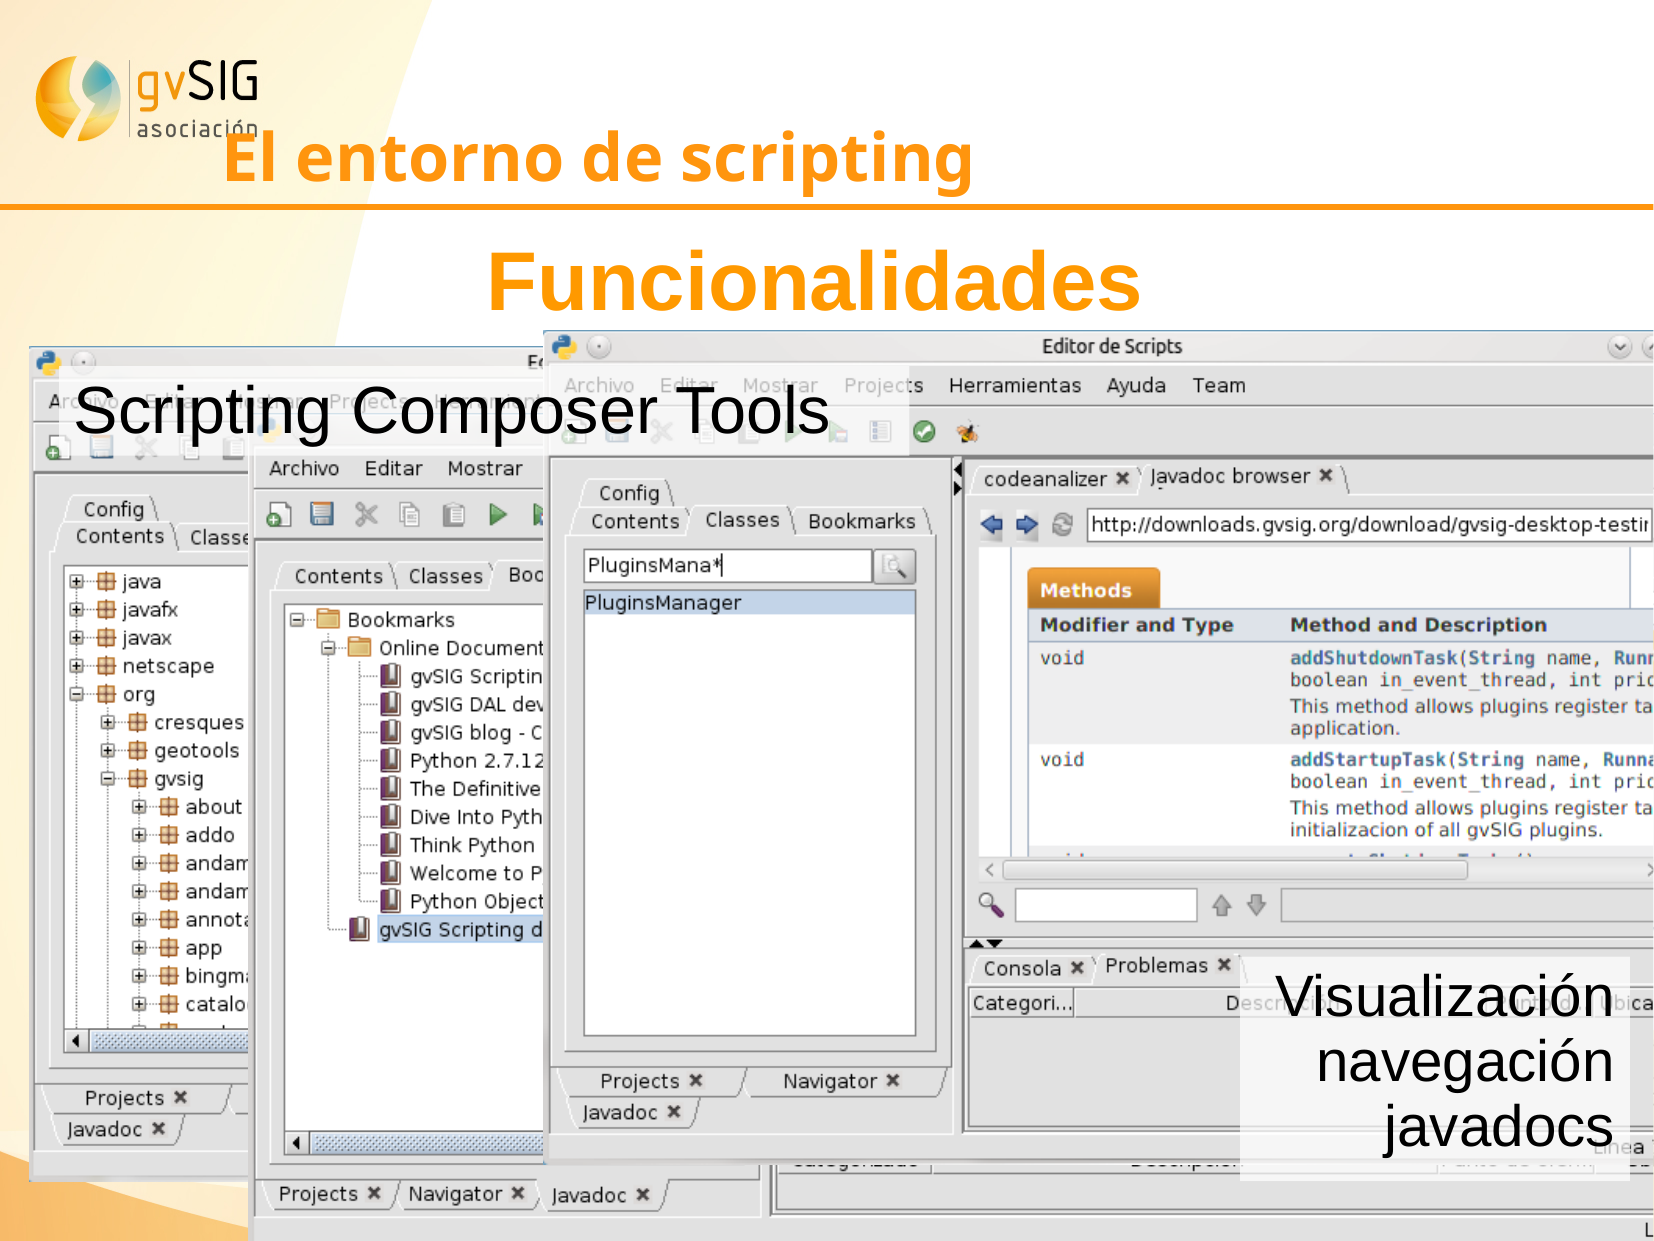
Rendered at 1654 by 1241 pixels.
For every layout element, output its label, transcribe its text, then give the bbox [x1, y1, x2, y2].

text_box Visualización navegación javadocs [1240, 956, 1630, 1182]
title El entorno de scripting [0, 0, 1654, 207]
text_box Funcionalidades [23, 228, 1607, 337]
picture [0, 210, 1654, 1241]
text_box Scripting Composer Tools [59, 366, 910, 456]
